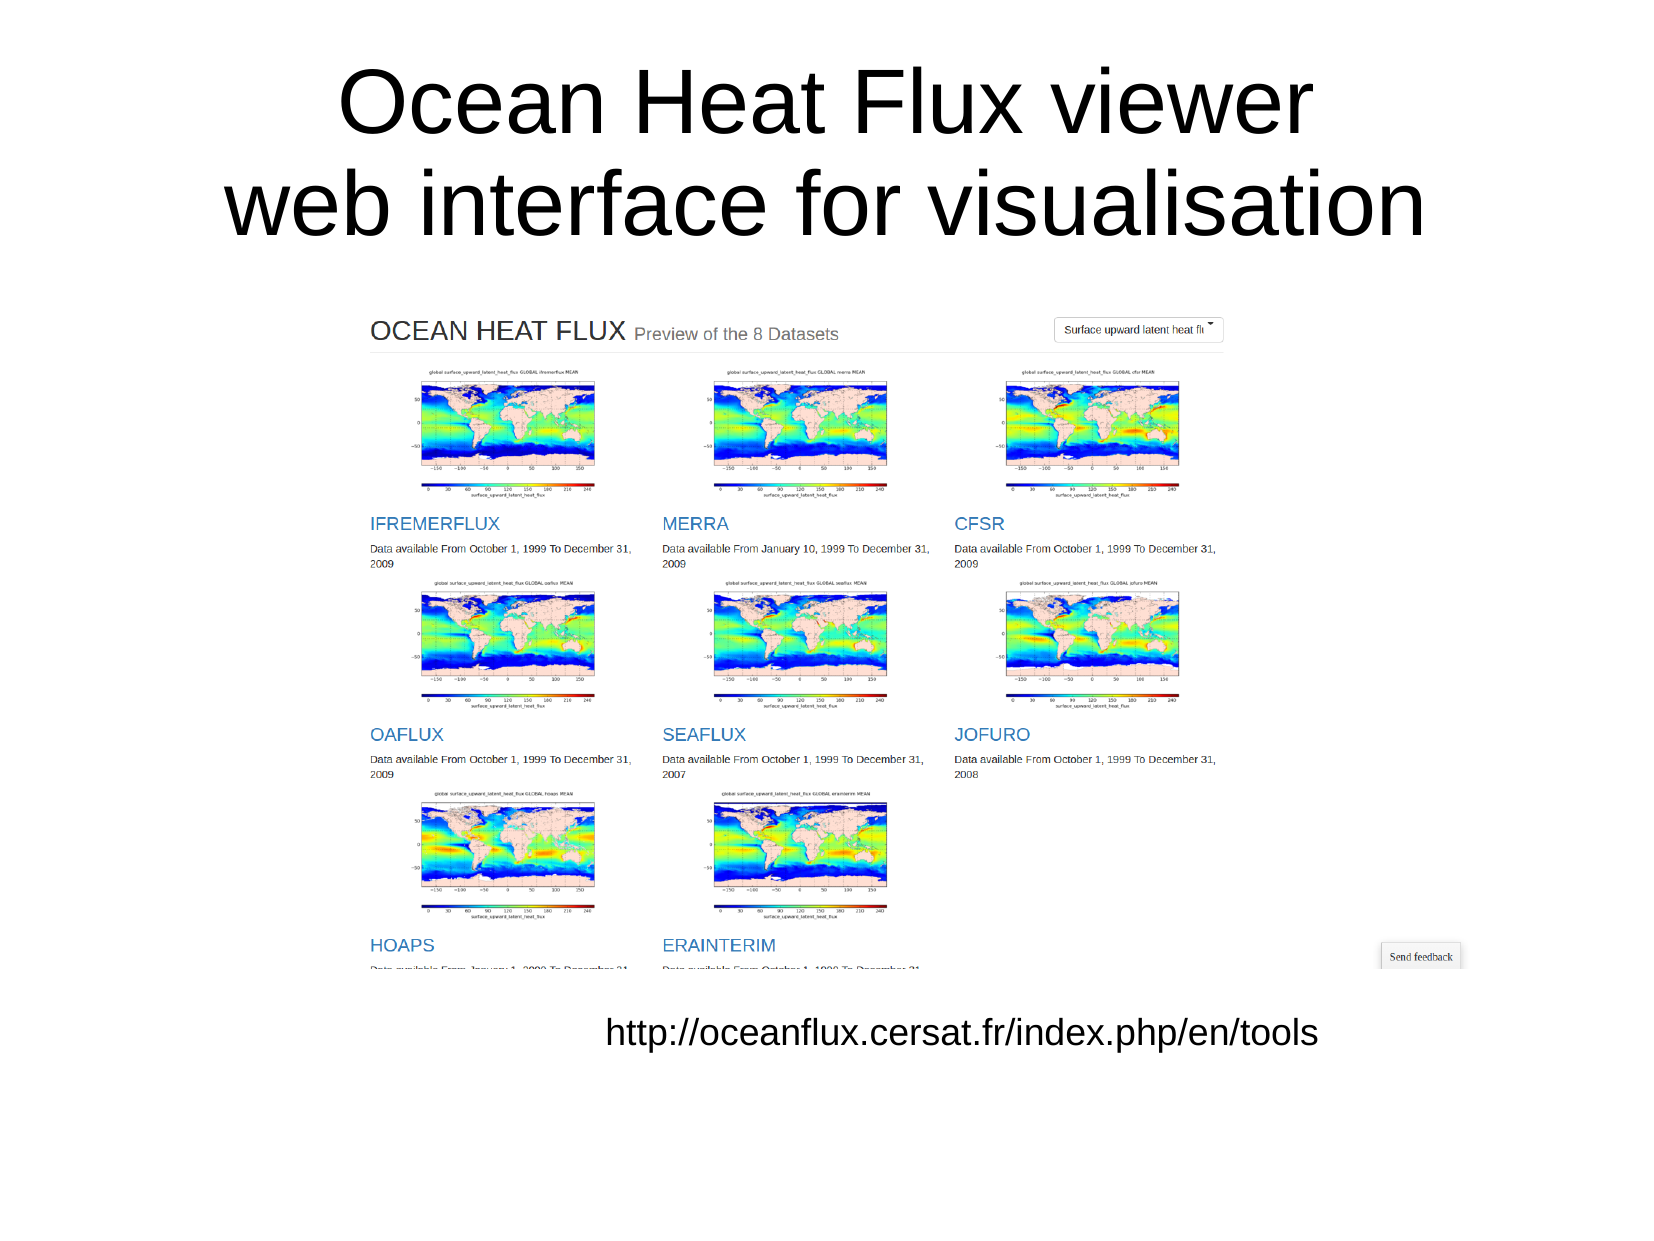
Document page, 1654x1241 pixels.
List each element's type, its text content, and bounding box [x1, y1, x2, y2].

picture [118, 295, 1477, 969]
text_box http://oceanflux.cersat.fr/index.php/en/tools [590, 1003, 1335, 1061]
title Ocean Heat Flux viewer web interface for visualisation [82, 49, 1571, 257]
